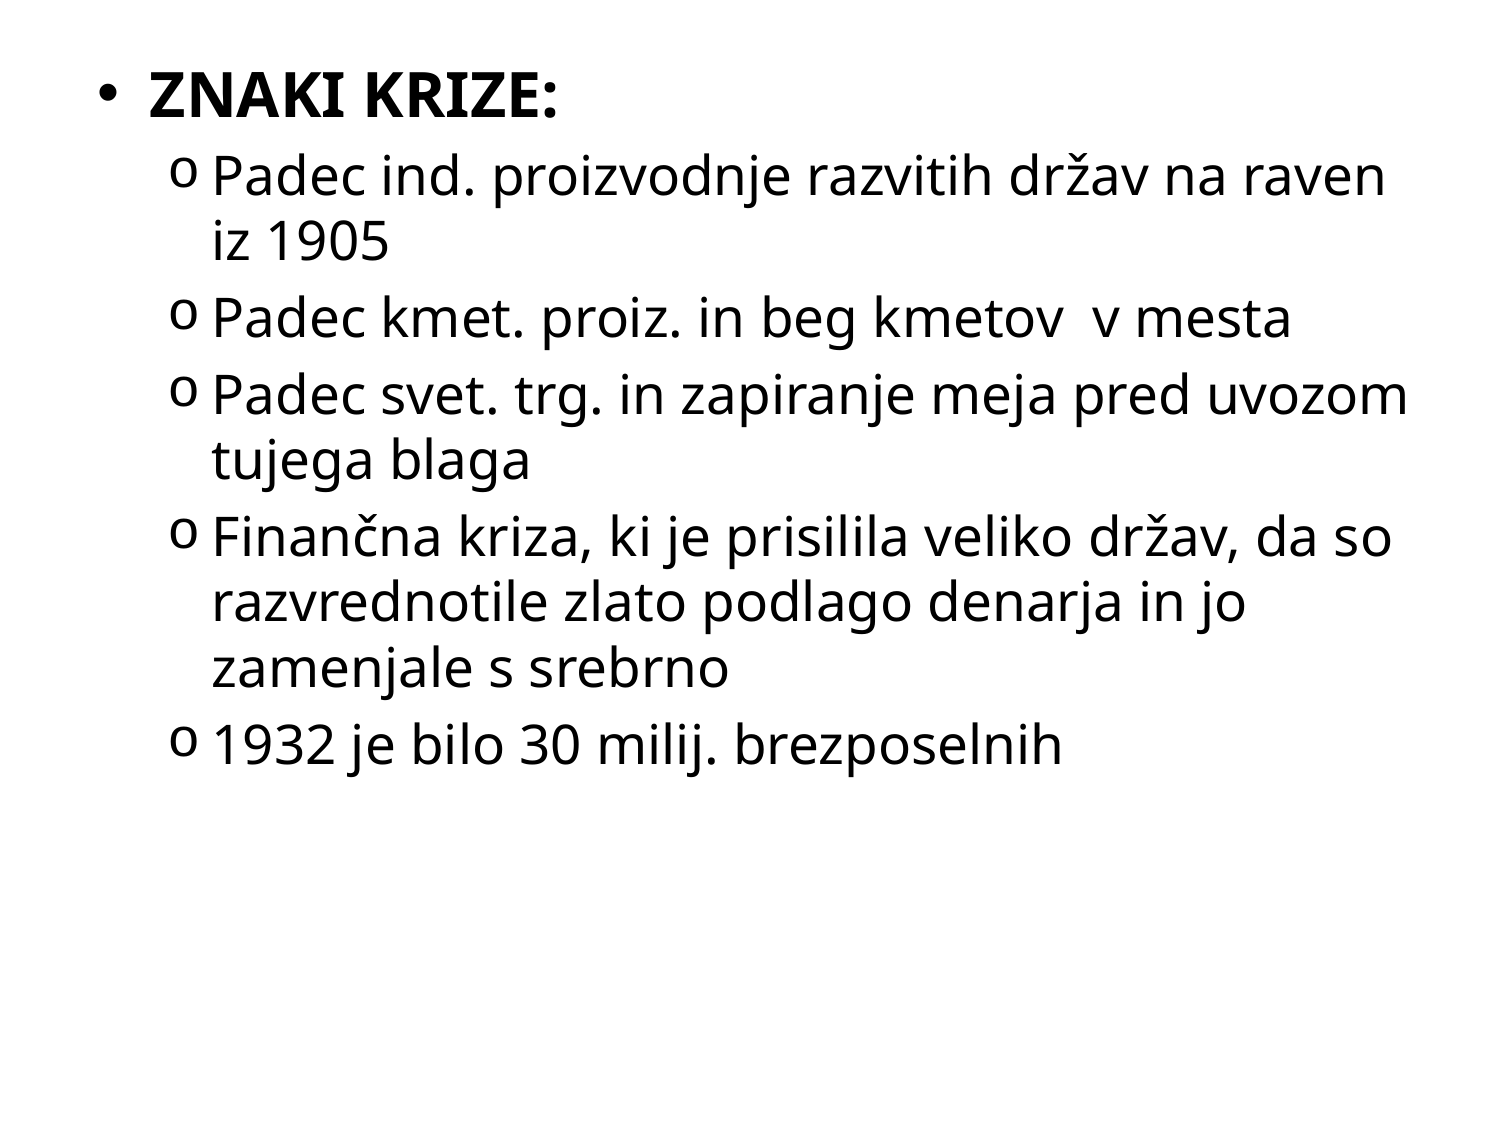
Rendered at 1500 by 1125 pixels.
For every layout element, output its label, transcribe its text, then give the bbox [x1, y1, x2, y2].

list ZNAKI KRIZE: Padec ind. proizvodnje razvitih držav na raven iz 1905 Padec kmet. proiz. in beg kmetov v mesta Padec svet. trg. in zapiranje meja pred uvozom tujega blaga Finančna kriza, ki je prisilila veliko držav, da so razvrednotile zlato podlago denarja in jo zamenjale s srebrno 1932 je bilo 30 milij. brezposelnih [82, 46, 1432, 790]
